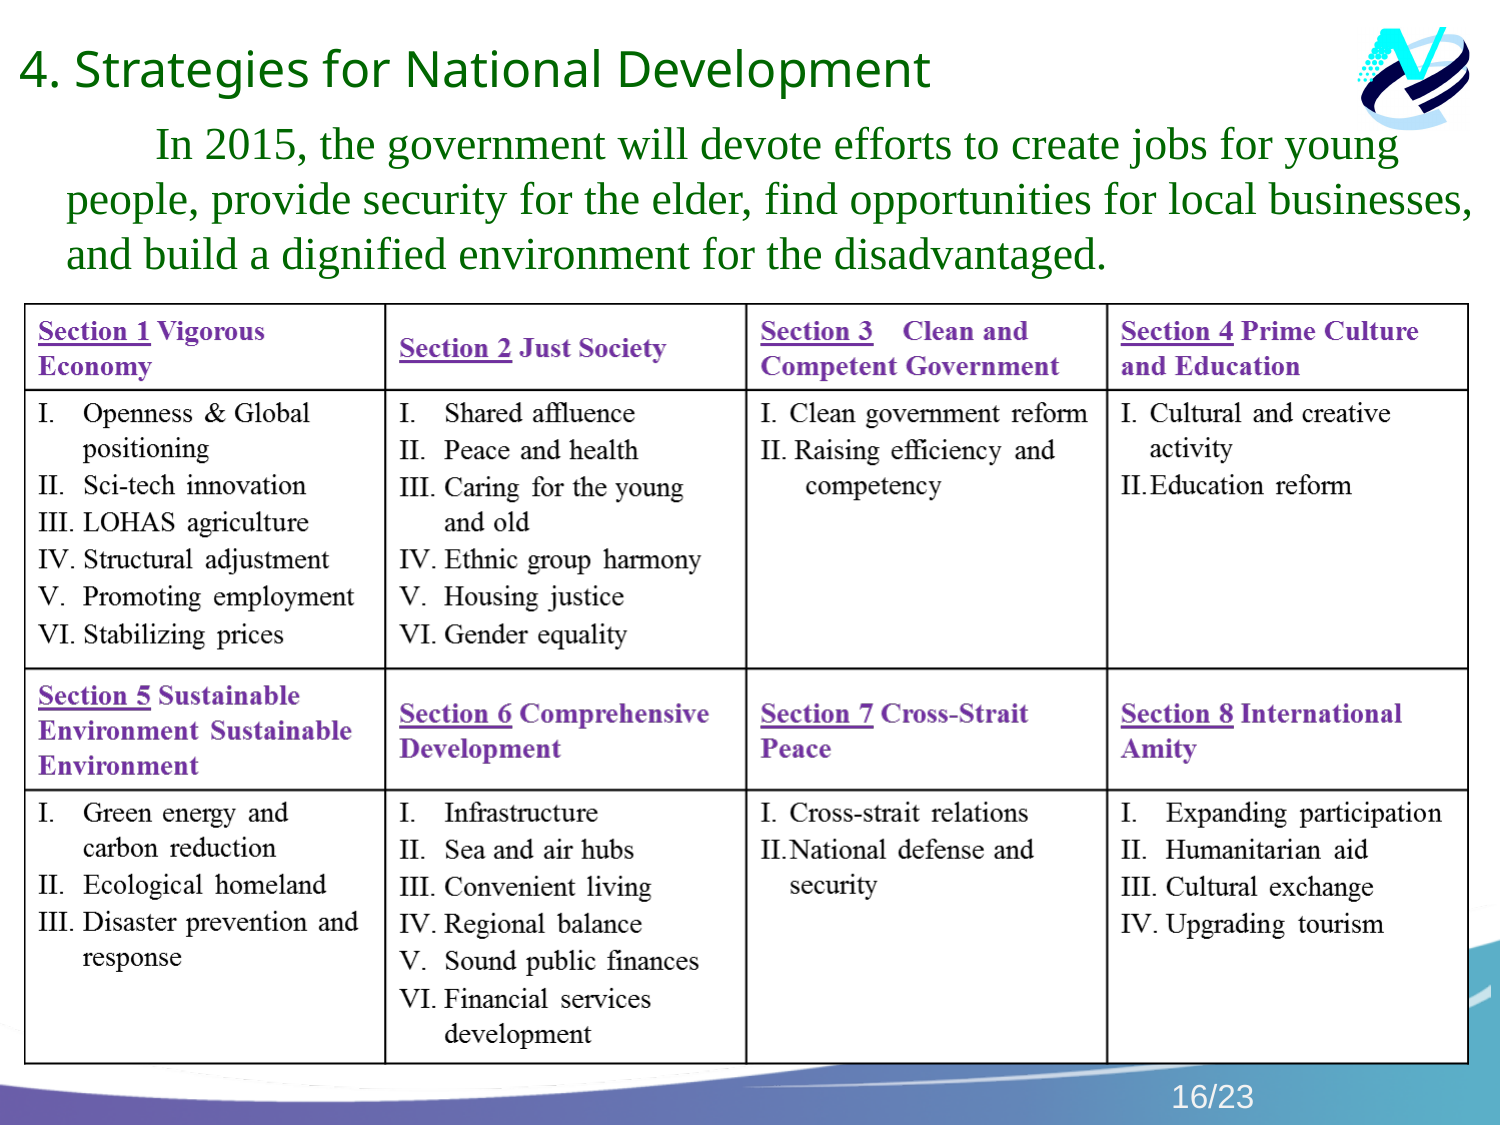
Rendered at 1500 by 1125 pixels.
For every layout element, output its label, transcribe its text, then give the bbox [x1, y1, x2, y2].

text_box 4. Strategies for National Development [19, 31, 1500, 106]
picture [24, 304, 1469, 1069]
text_box In 2015, the government will devote efforts to create jobs for young people, provide security for the elder, find opportunities for local businesses, and build a dignified environment for the disadvantaged. [60, 107, 1500, 287]
